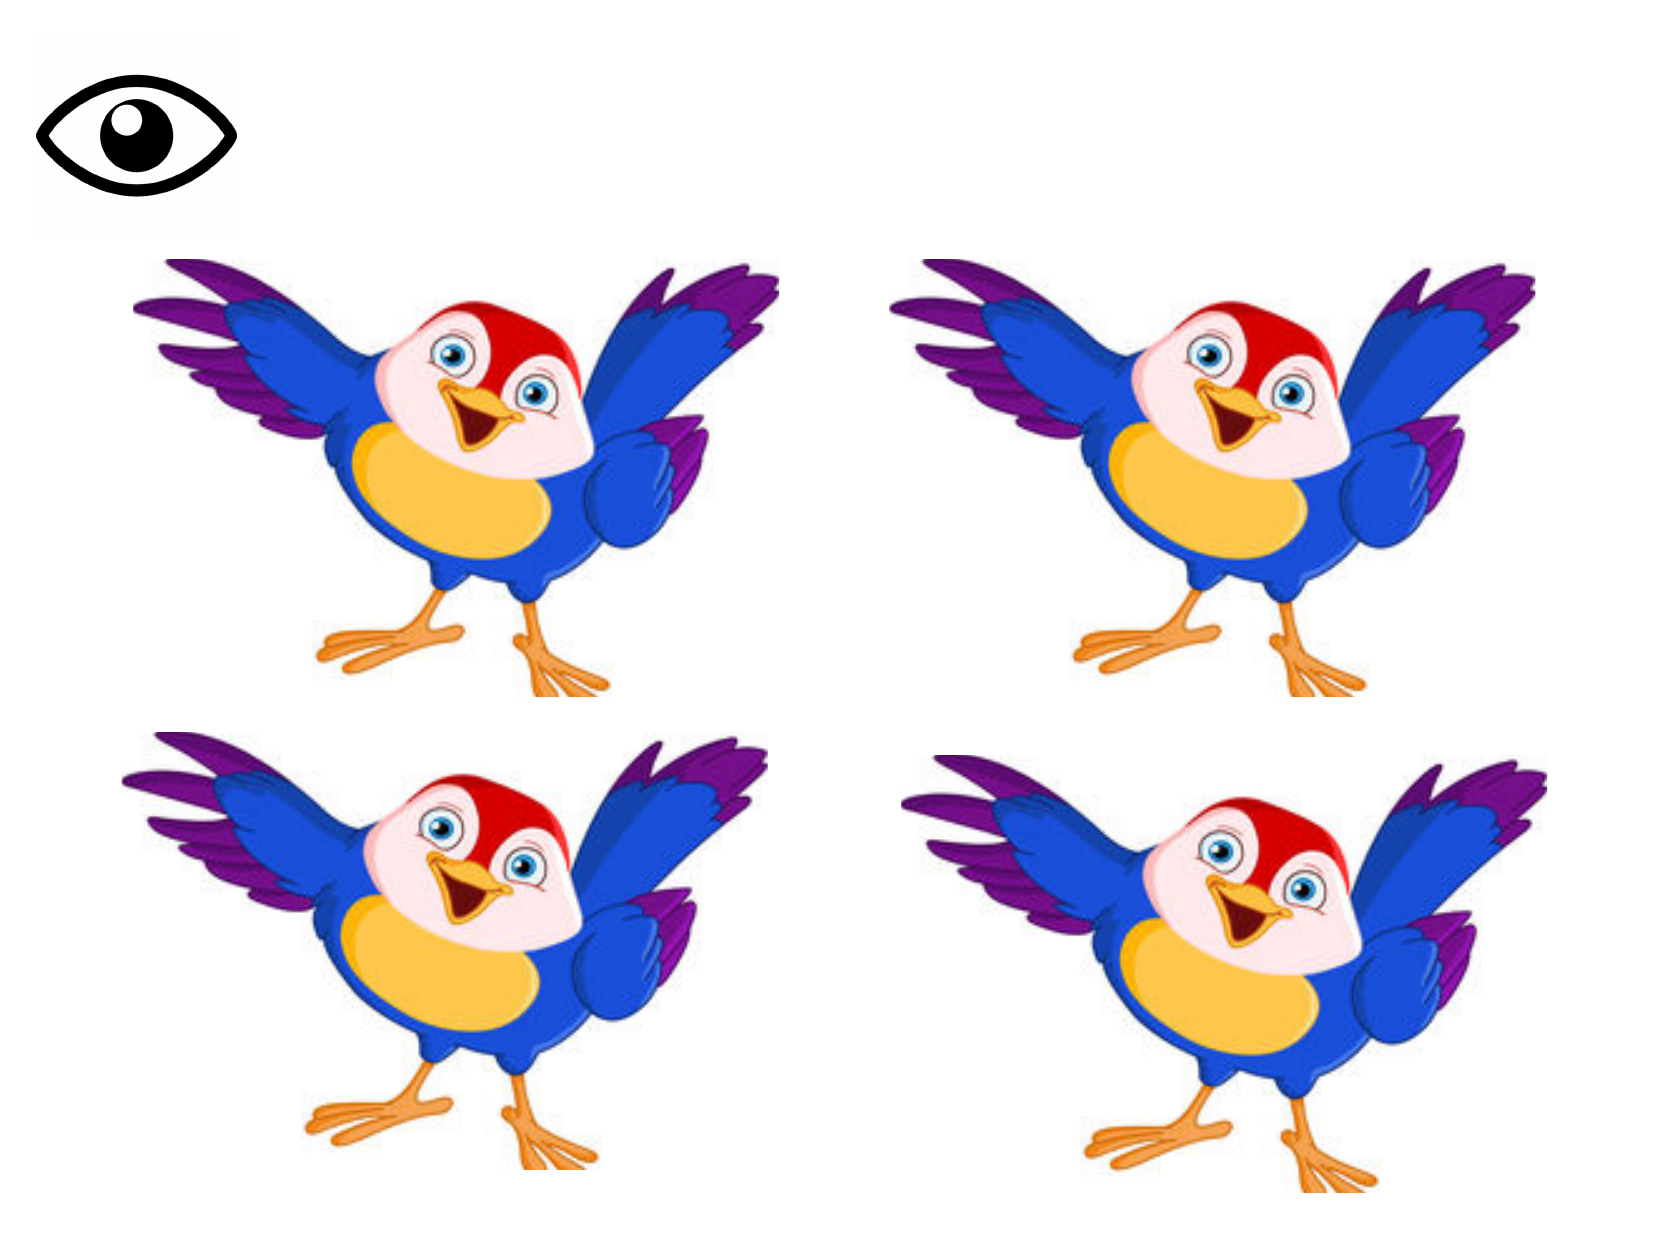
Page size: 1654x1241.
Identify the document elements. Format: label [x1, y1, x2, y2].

picture [36, 35, 237, 236]
picture [132, 259, 780, 697]
picture [900, 755, 1548, 1193]
picture [121, 732, 768, 1170]
picture [889, 259, 1536, 697]
